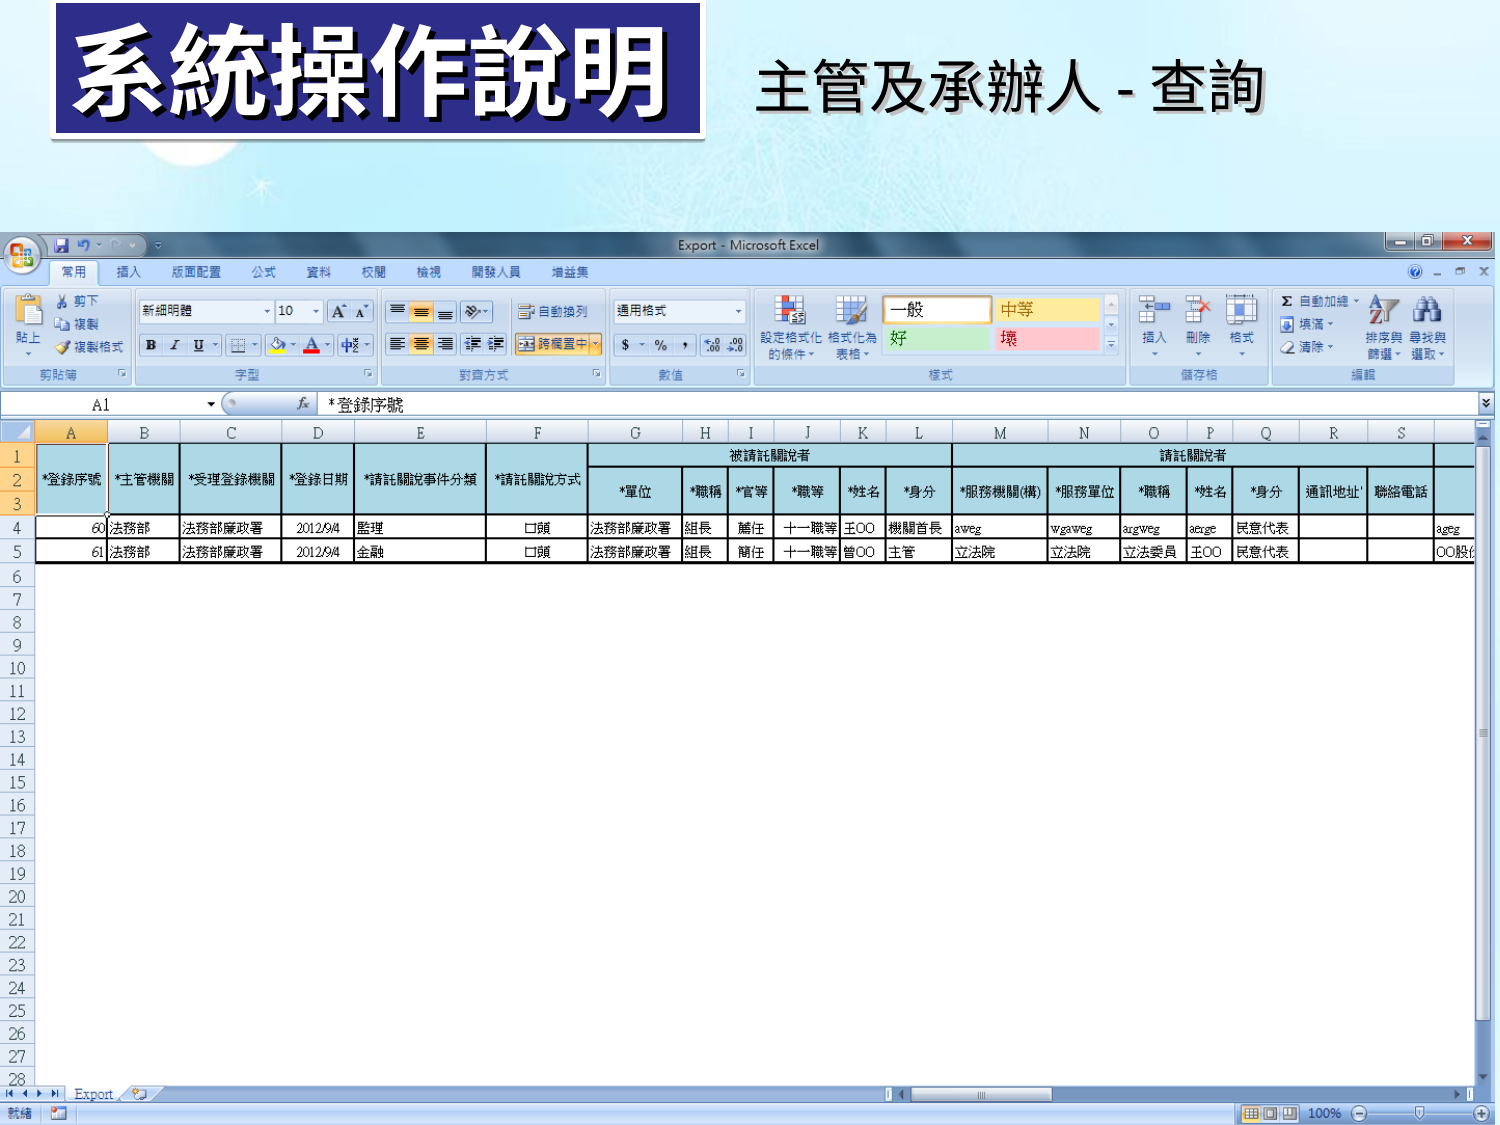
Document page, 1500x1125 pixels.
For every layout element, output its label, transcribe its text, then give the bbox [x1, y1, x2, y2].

picture [0, 0, 1500, 1125]
text_box 主管及承辦人-查詢 [738, 42, 1266, 200]
title 系統操作說明 [53, 0, 703, 137]
